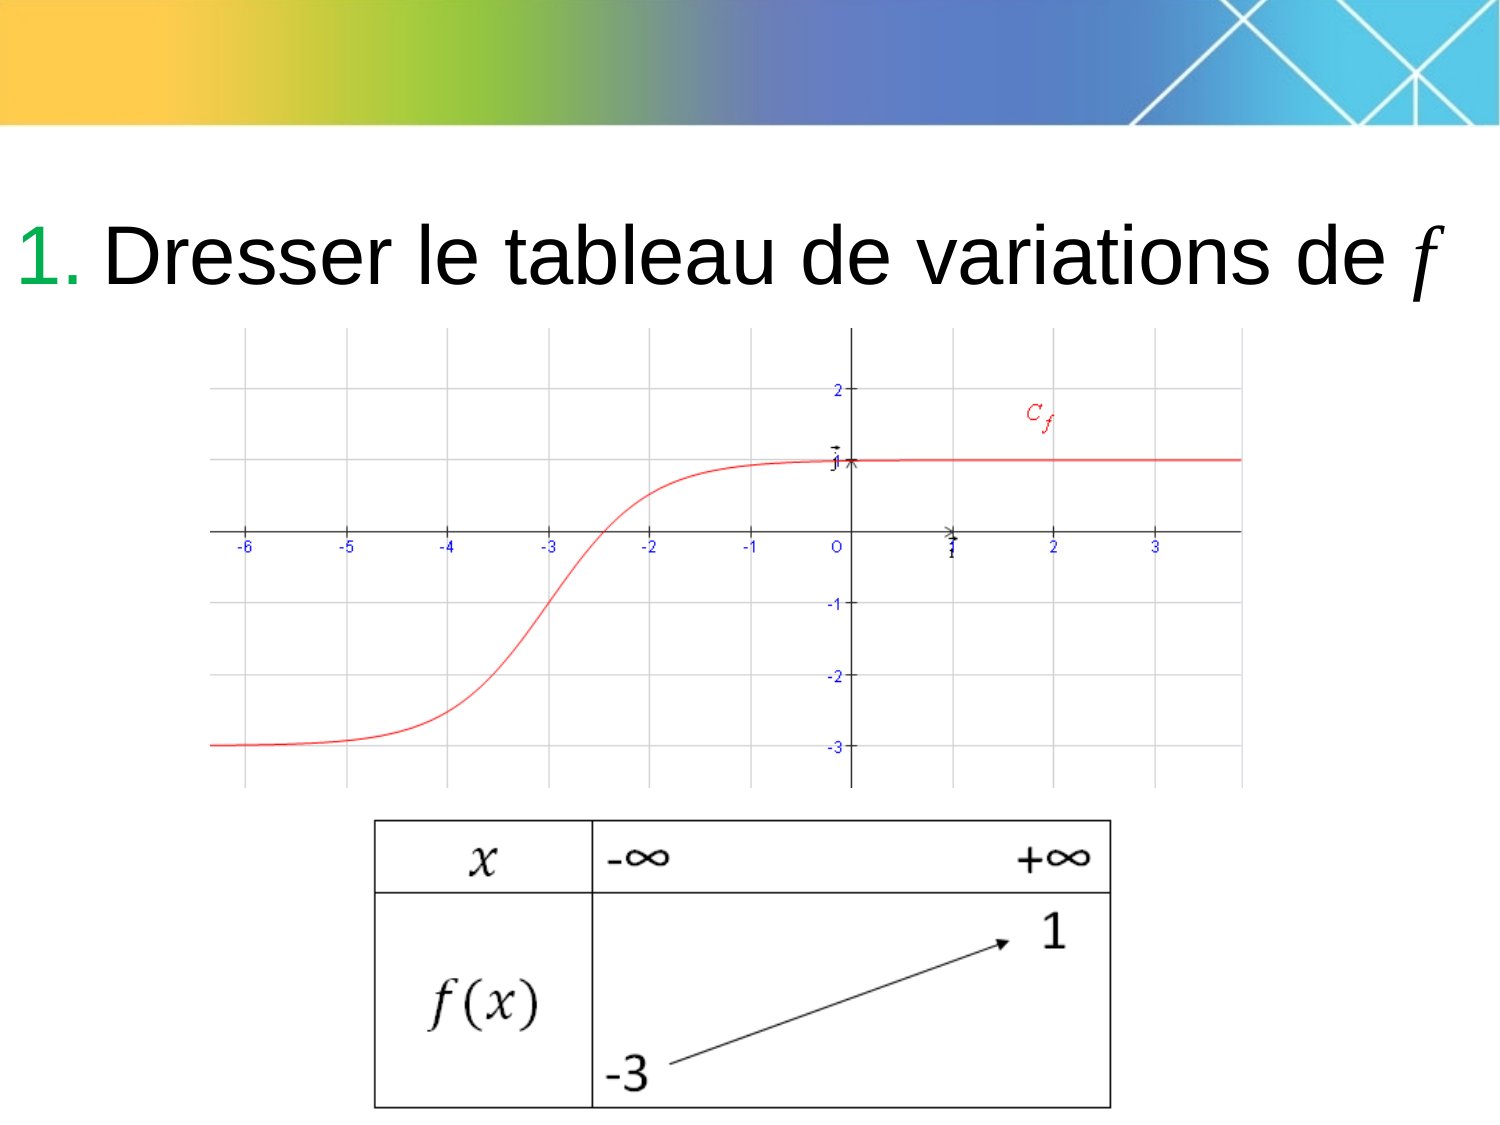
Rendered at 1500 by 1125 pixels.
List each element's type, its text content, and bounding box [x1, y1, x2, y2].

picture [210, 328, 1243, 788]
picture [0, 0, 1500, 127]
text_box Dresser le tableau de variations de f [0, 164, 1500, 338]
picture [354, 806, 1149, 1125]
